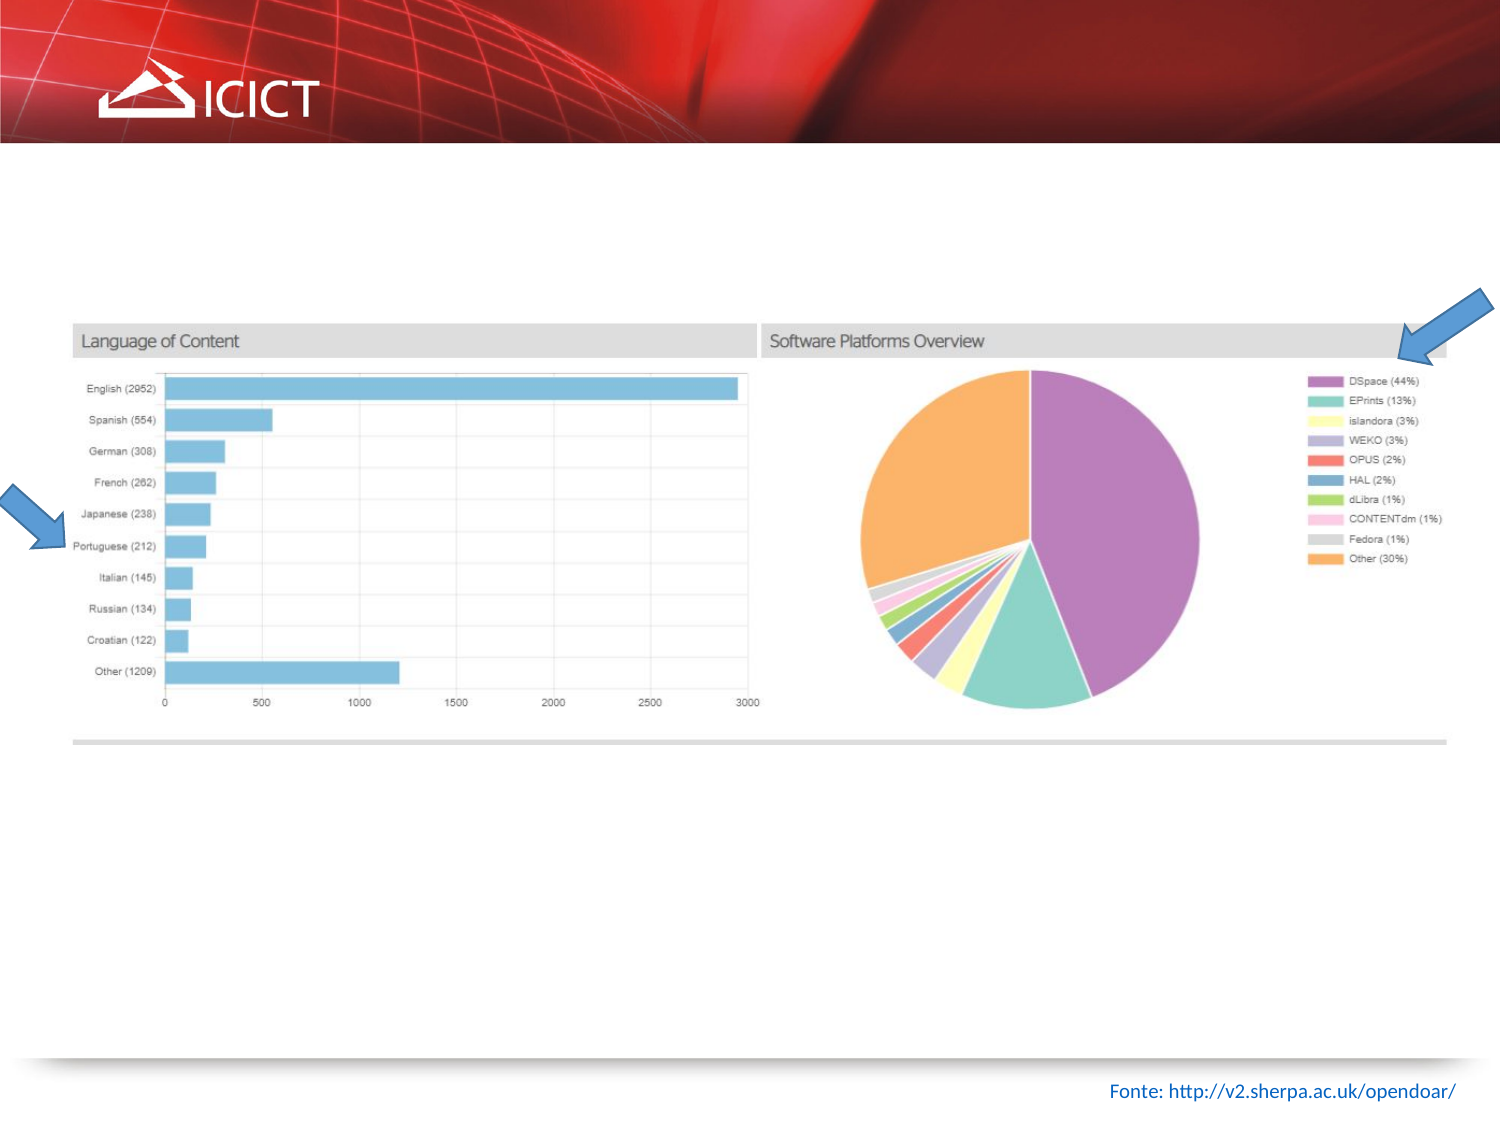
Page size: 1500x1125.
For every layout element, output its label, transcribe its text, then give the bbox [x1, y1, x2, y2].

text_box Fonte: http://v2.sherpa.ac.uk/opendoar/ [1094, 1070, 1472, 1111]
text_box [1398, 288, 1494, 365]
text_box [0, 484, 65, 549]
picture [0, 0, 1500, 1125]
